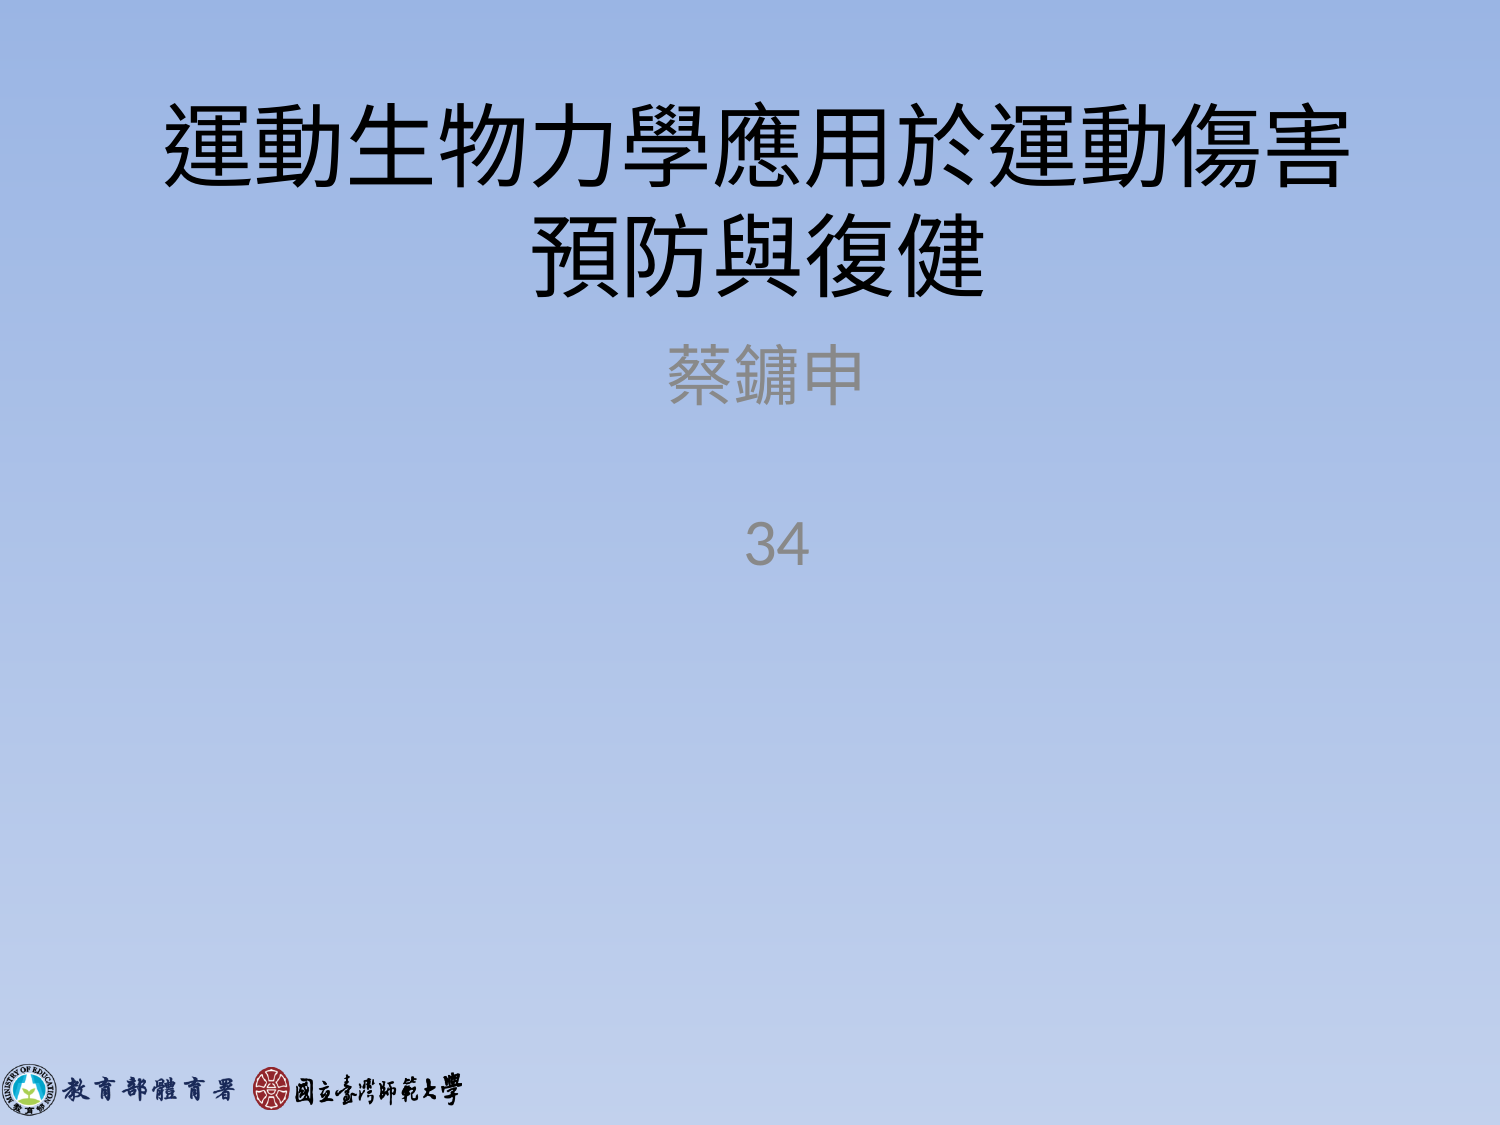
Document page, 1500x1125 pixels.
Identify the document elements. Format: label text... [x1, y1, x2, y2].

picture [253, 1067, 462, 1110]
picture [0, 1051, 243, 1125]
text_box 34 [251, 491, 1302, 598]
title 運動生物力學應用於運動傷害預防與復健 [121, 78, 1397, 320]
subtitle 蔡鏞申 [242, 326, 1293, 433]
